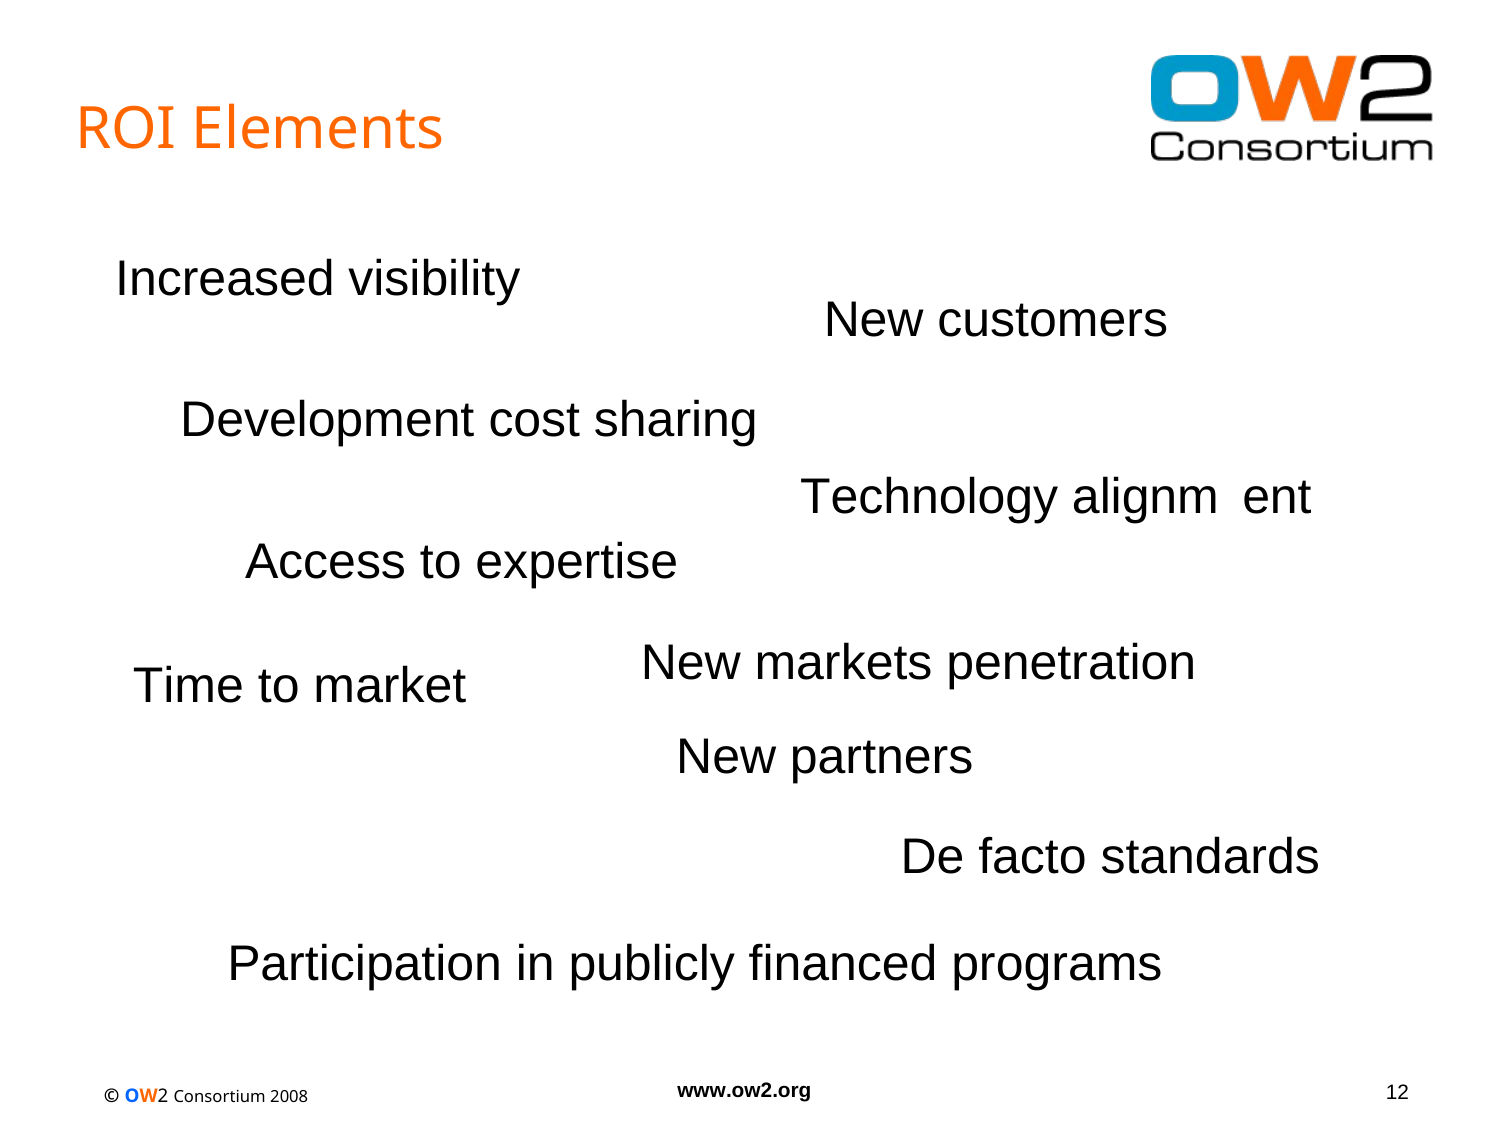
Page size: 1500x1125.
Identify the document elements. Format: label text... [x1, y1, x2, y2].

picture [1171, 72, 1218, 105]
text_box New customers [809, 295, 1184, 366]
text_box Time to market [118, 661, 482, 733]
text_box Participation in publicly financed programs [212, 939, 1178, 1010]
picture [1151, 55, 1433, 161]
text_box Access to expertise [230, 537, 708, 609]
text_box Increased visibility [100, 253, 536, 325]
picture [1151, 55, 1171, 72]
text_box De facto standards [885, 832, 1336, 904]
text_box Technology alignm ent [785, 472, 1327, 544]
text_box New markets penetration [625, 637, 1212, 709]
text_box New partners [661, 732, 989, 803]
title ROI Elements [74, 22, 1093, 236]
text_box Development cost sharing [165, 395, 773, 467]
